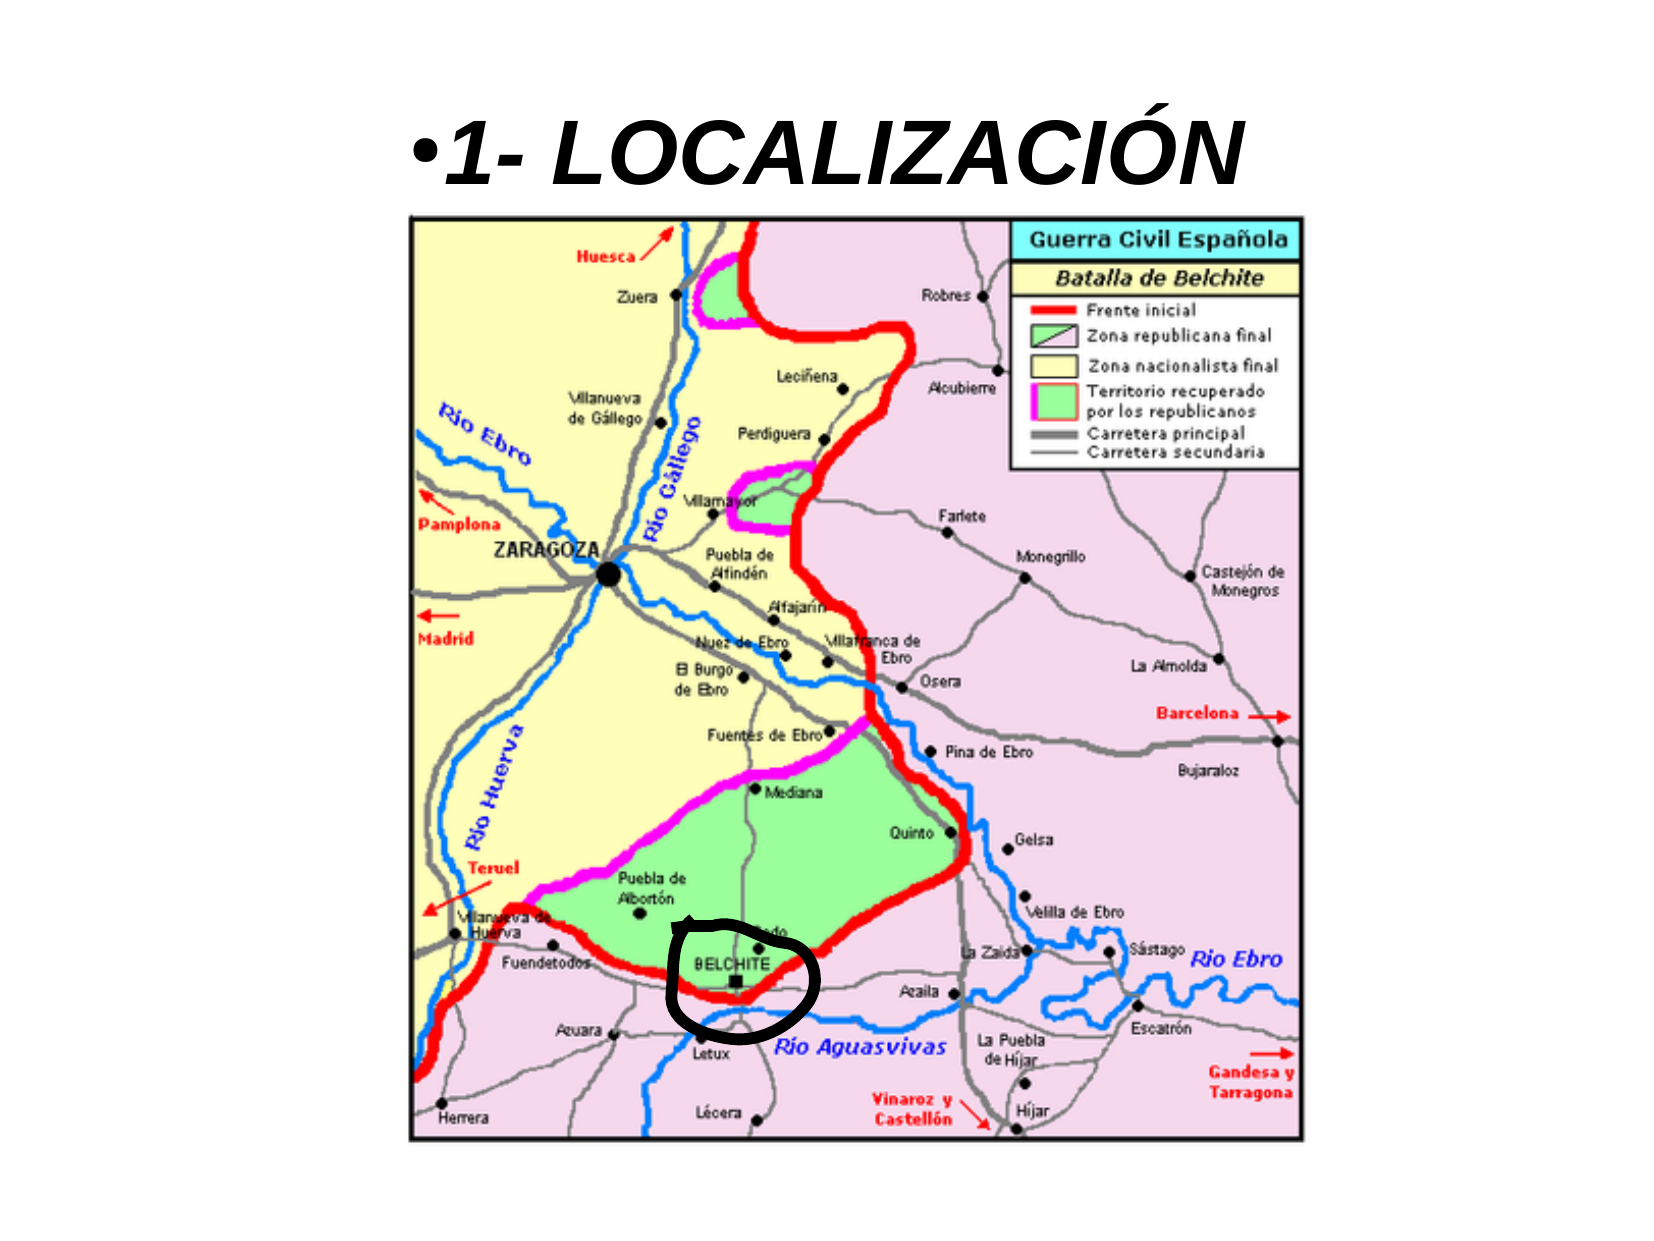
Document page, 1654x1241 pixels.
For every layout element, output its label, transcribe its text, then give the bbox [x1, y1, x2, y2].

title 1- LOCALIZACIÓN [82, 49, 1571, 257]
picture [401, 212, 1318, 1149]
